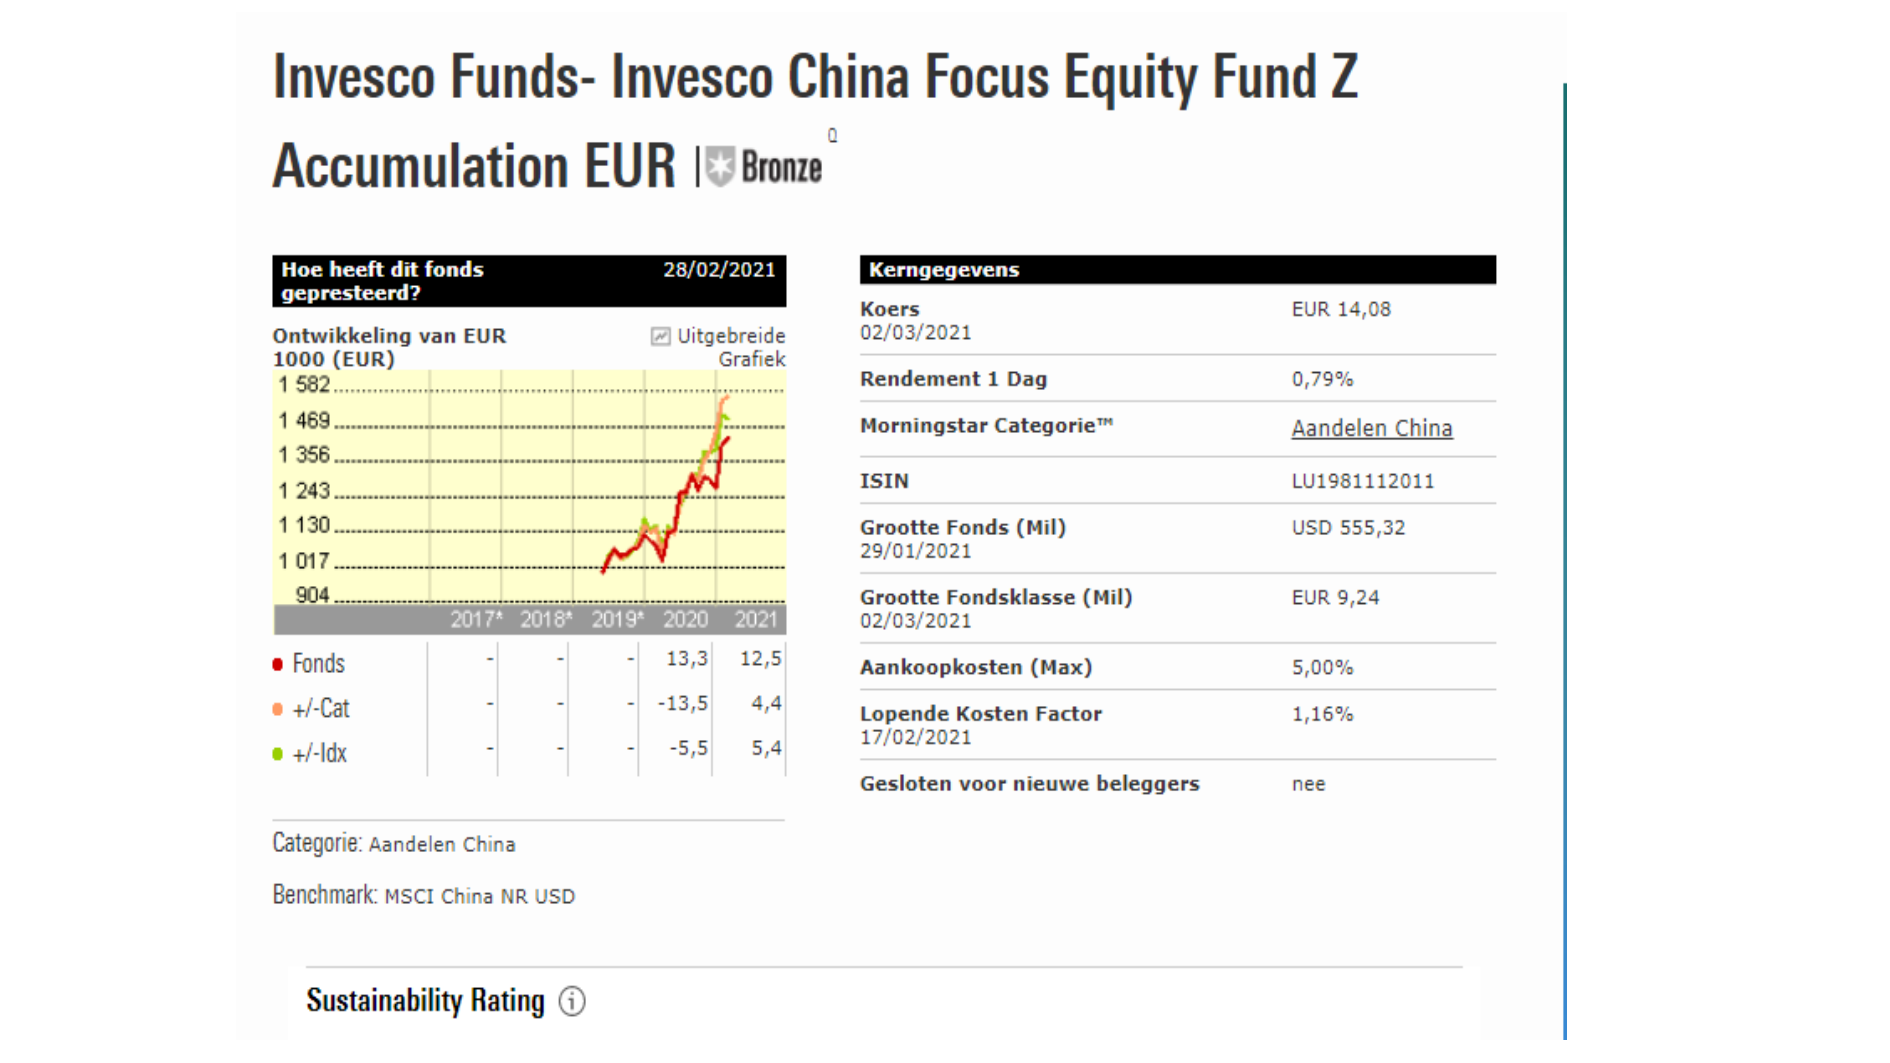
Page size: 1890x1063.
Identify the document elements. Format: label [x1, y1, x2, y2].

picture [236, 12, 1567, 1040]
